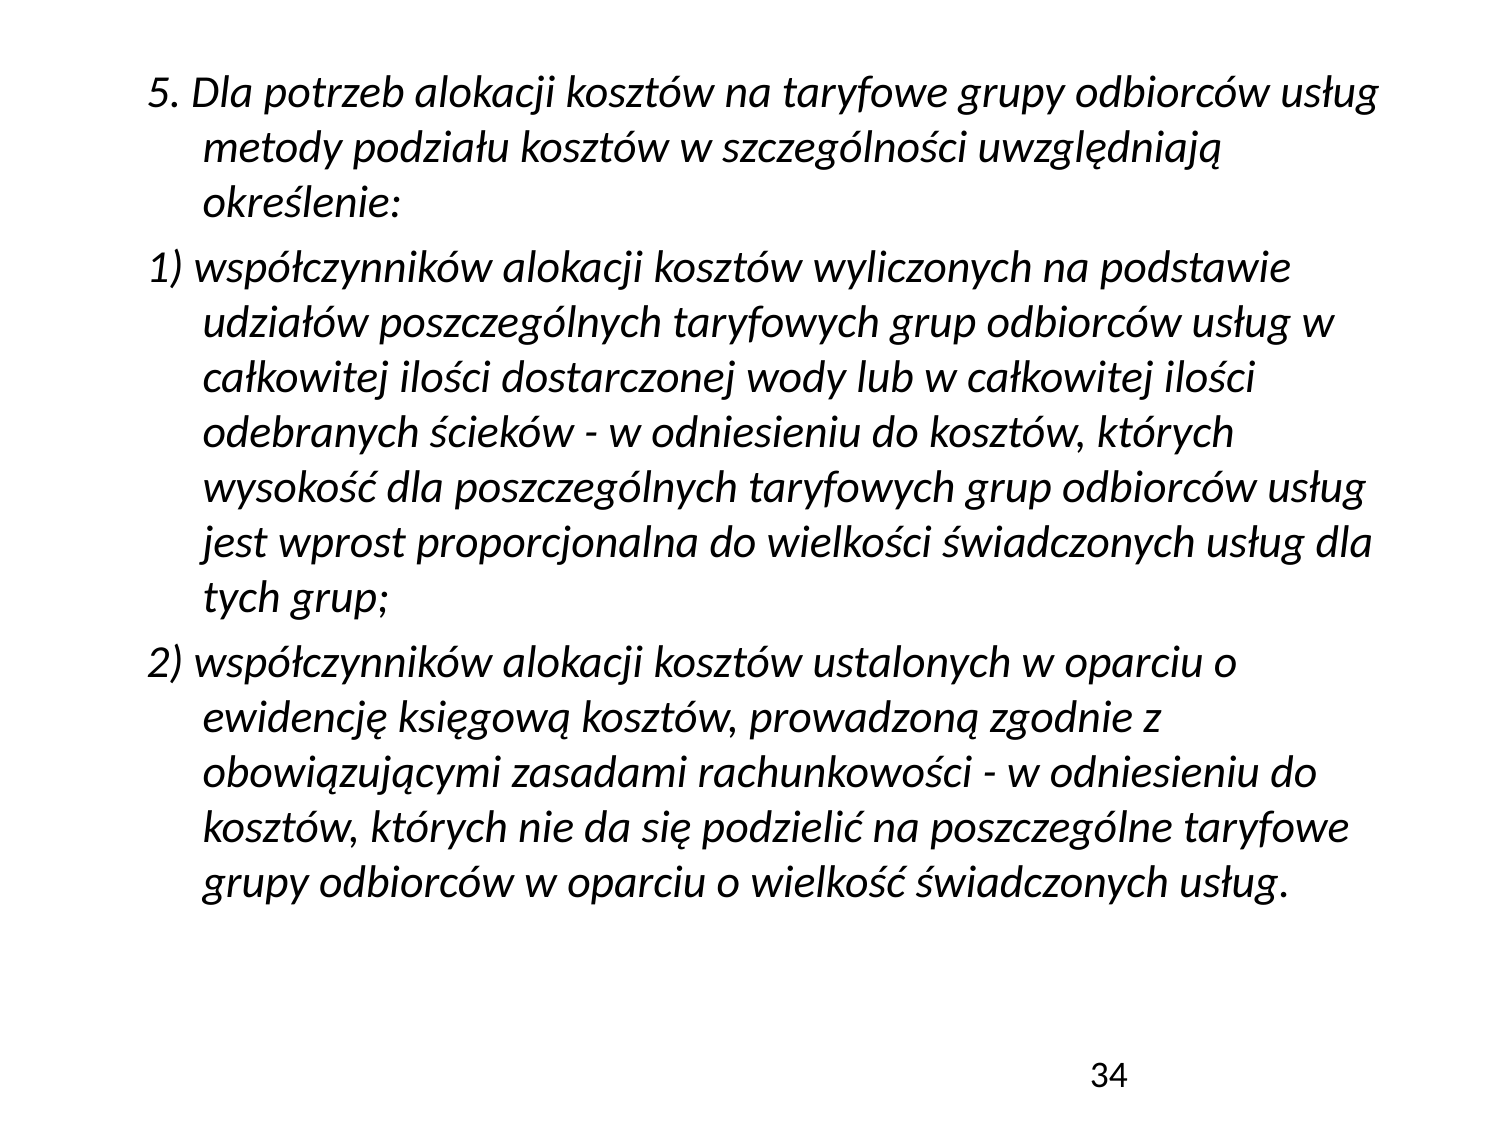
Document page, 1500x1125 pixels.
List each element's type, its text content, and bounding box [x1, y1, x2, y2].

list 5. Dla potrzeb alokacji kosztów na taryfowe grupy odbiorców usług metody podziału kosztów w szczególności uwzględniają określenie: 1) współczynników alokacji kosztów wyliczonych na podstawie udziałów poszczególnych taryfowych grup odbiorców usług w całkowitej ilości dostarczonej wody lub w całkowitej ilości odebranych ścieków - w odniesieniu do kosztów, których wysokość dla poszczególnych taryfowych grup odbiorców usług jest wprost proporcjonalna do wielkości świadczonych usług dla tych grup; 2) współczynników alokacji kosztów ustalonych w oparciu o ewidencję księgową kosztów, prowadzoną zgodnie z obowiązującymi zasadami rachunkowości - w odniesieniu do kosztów, których nie da się podzielić na poszczególne taryfowe grupy odbiorców w oparciu o wielkość świadczonych usług. [75, 54, 1426, 1005]
text_box 30 [1074, 1042, 1426, 1103]
